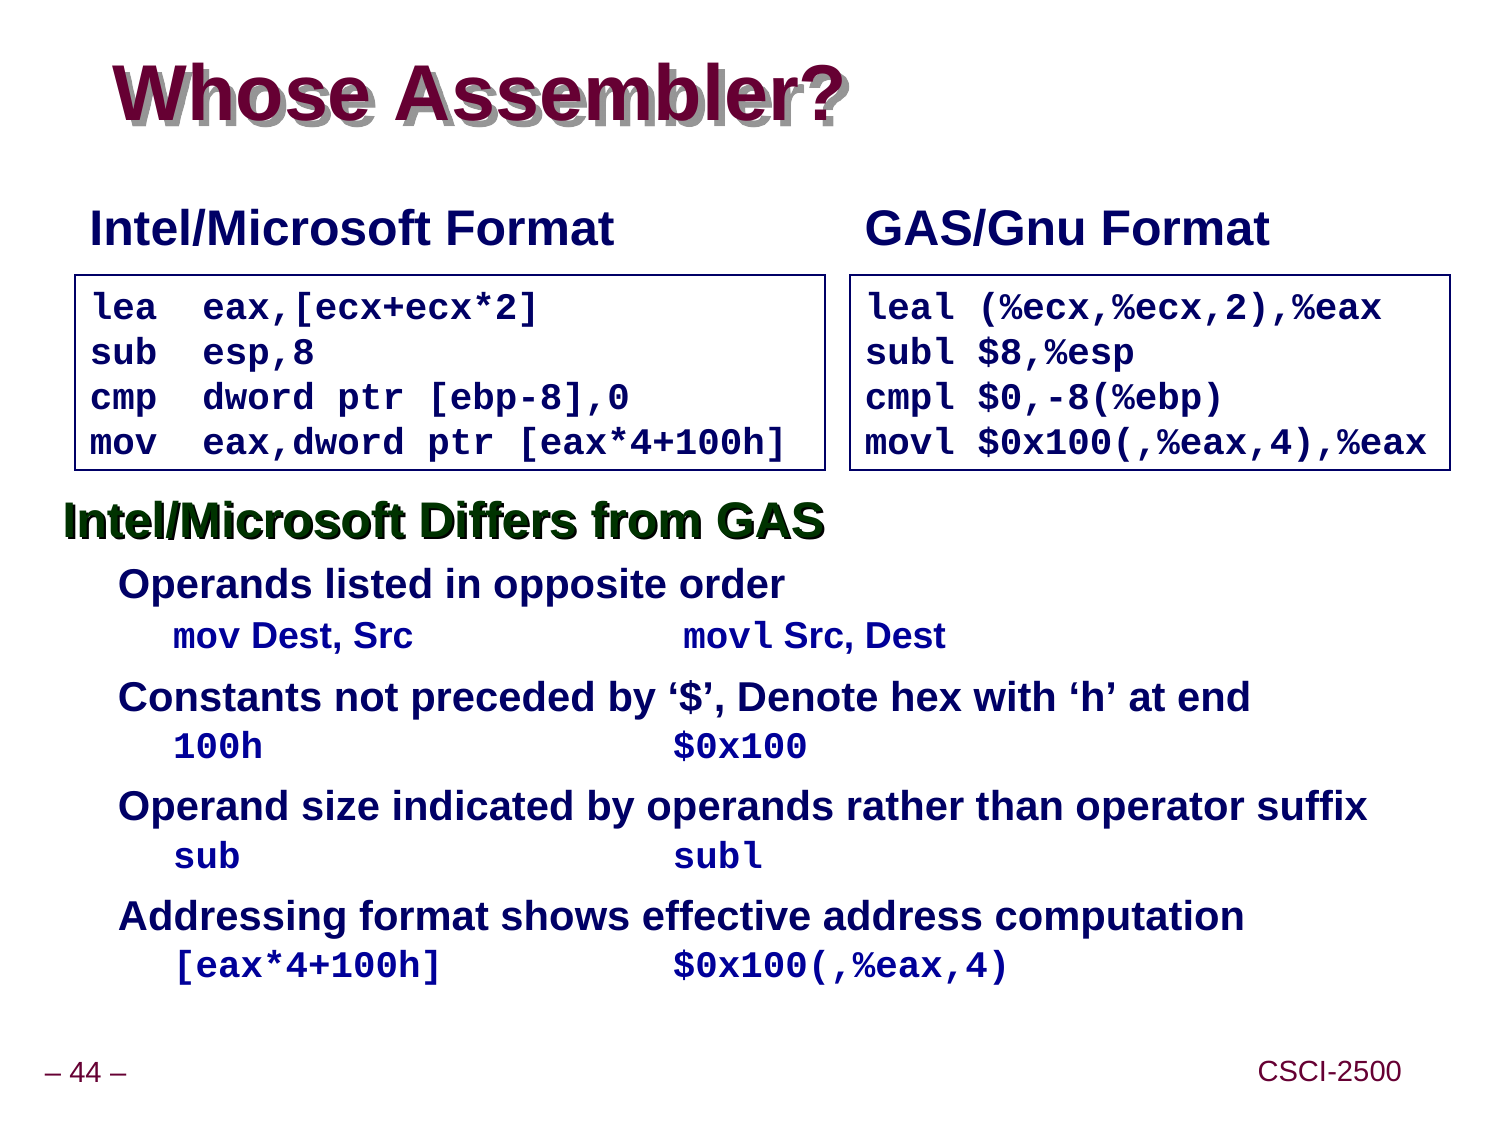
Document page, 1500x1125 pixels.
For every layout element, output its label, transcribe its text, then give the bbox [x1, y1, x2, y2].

text_box lea eax,[ecx+ecx*2] sub esp,8 cmp dword ptr [ebp-8],0 mov eax,dword ptr [eax*4+100h] [75, 274, 826, 470]
text_box GAS/Gnu Format [849, 187, 1286, 263]
title Whose Assembler? [112, 45, 1109, 149]
text_box Intel/Microsoft Format [74, 187, 631, 263]
list Intel/Microsoft Differs from GAS Operands listed in opposite order mov Dest, Src movl Src, Dest Constants not preceded by ‘$’, Denote hex with ‘h’ at end 100h $0x100 Operand size indicated by operands rather than operator suffix sub subl Addressing format shows effective address computation [eax*4+100h] $0x100(,%eax,4) [47, 487, 1476, 1058]
text_box leal (%ecx,%ecx,2),%eax subl $8,%esp cmpl $0,-8(%ebp) movl $0x100(,%eax,4),%eax [849, 274, 1450, 470]
